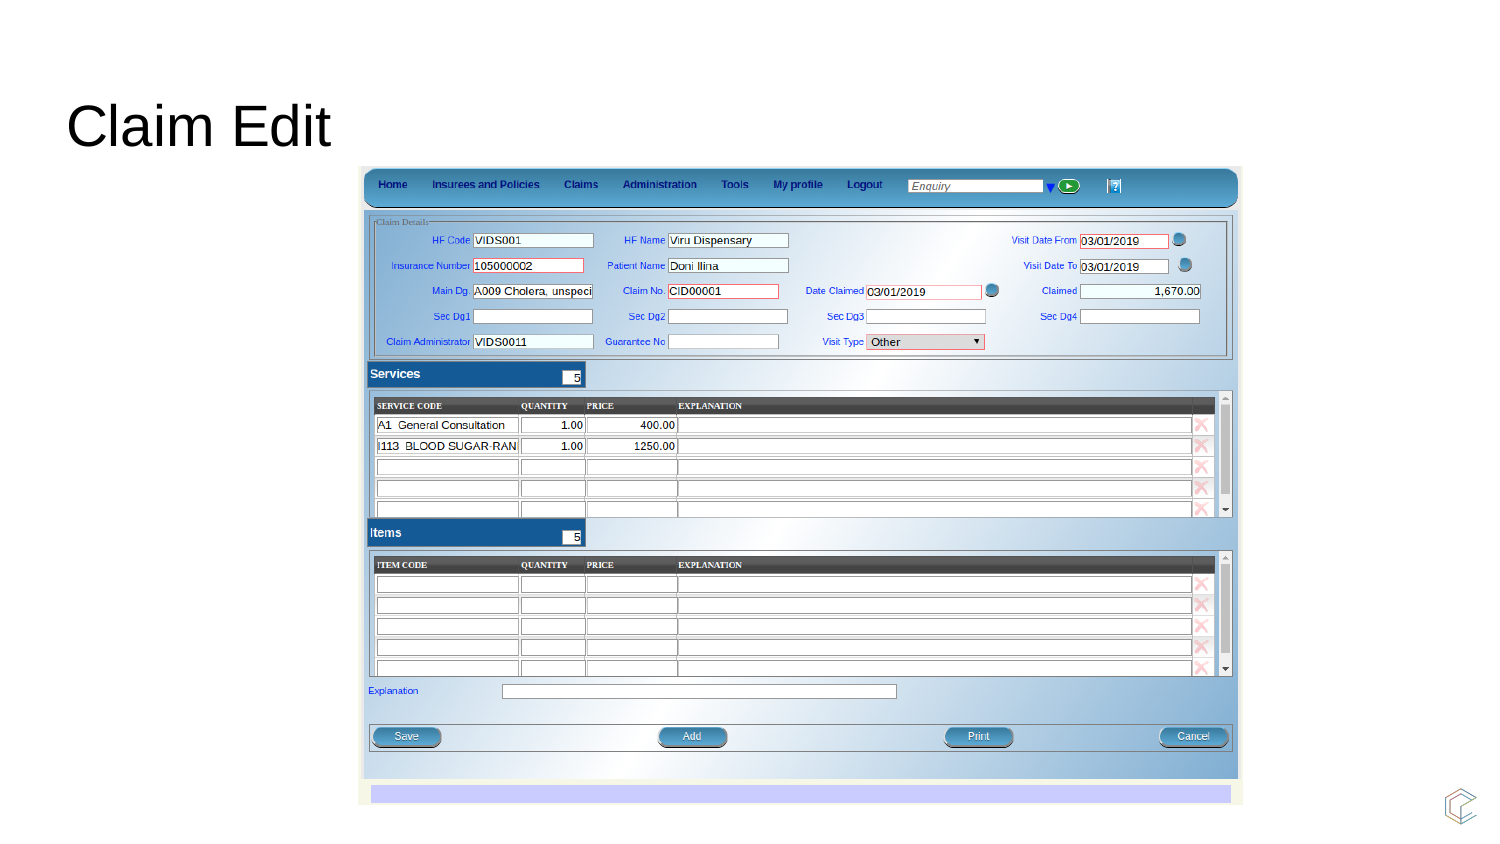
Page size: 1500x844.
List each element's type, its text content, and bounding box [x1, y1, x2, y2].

title Claim Edit [51, 72, 1449, 167]
picture [1441, 784, 1481, 829]
picture [358, 166, 1243, 805]
